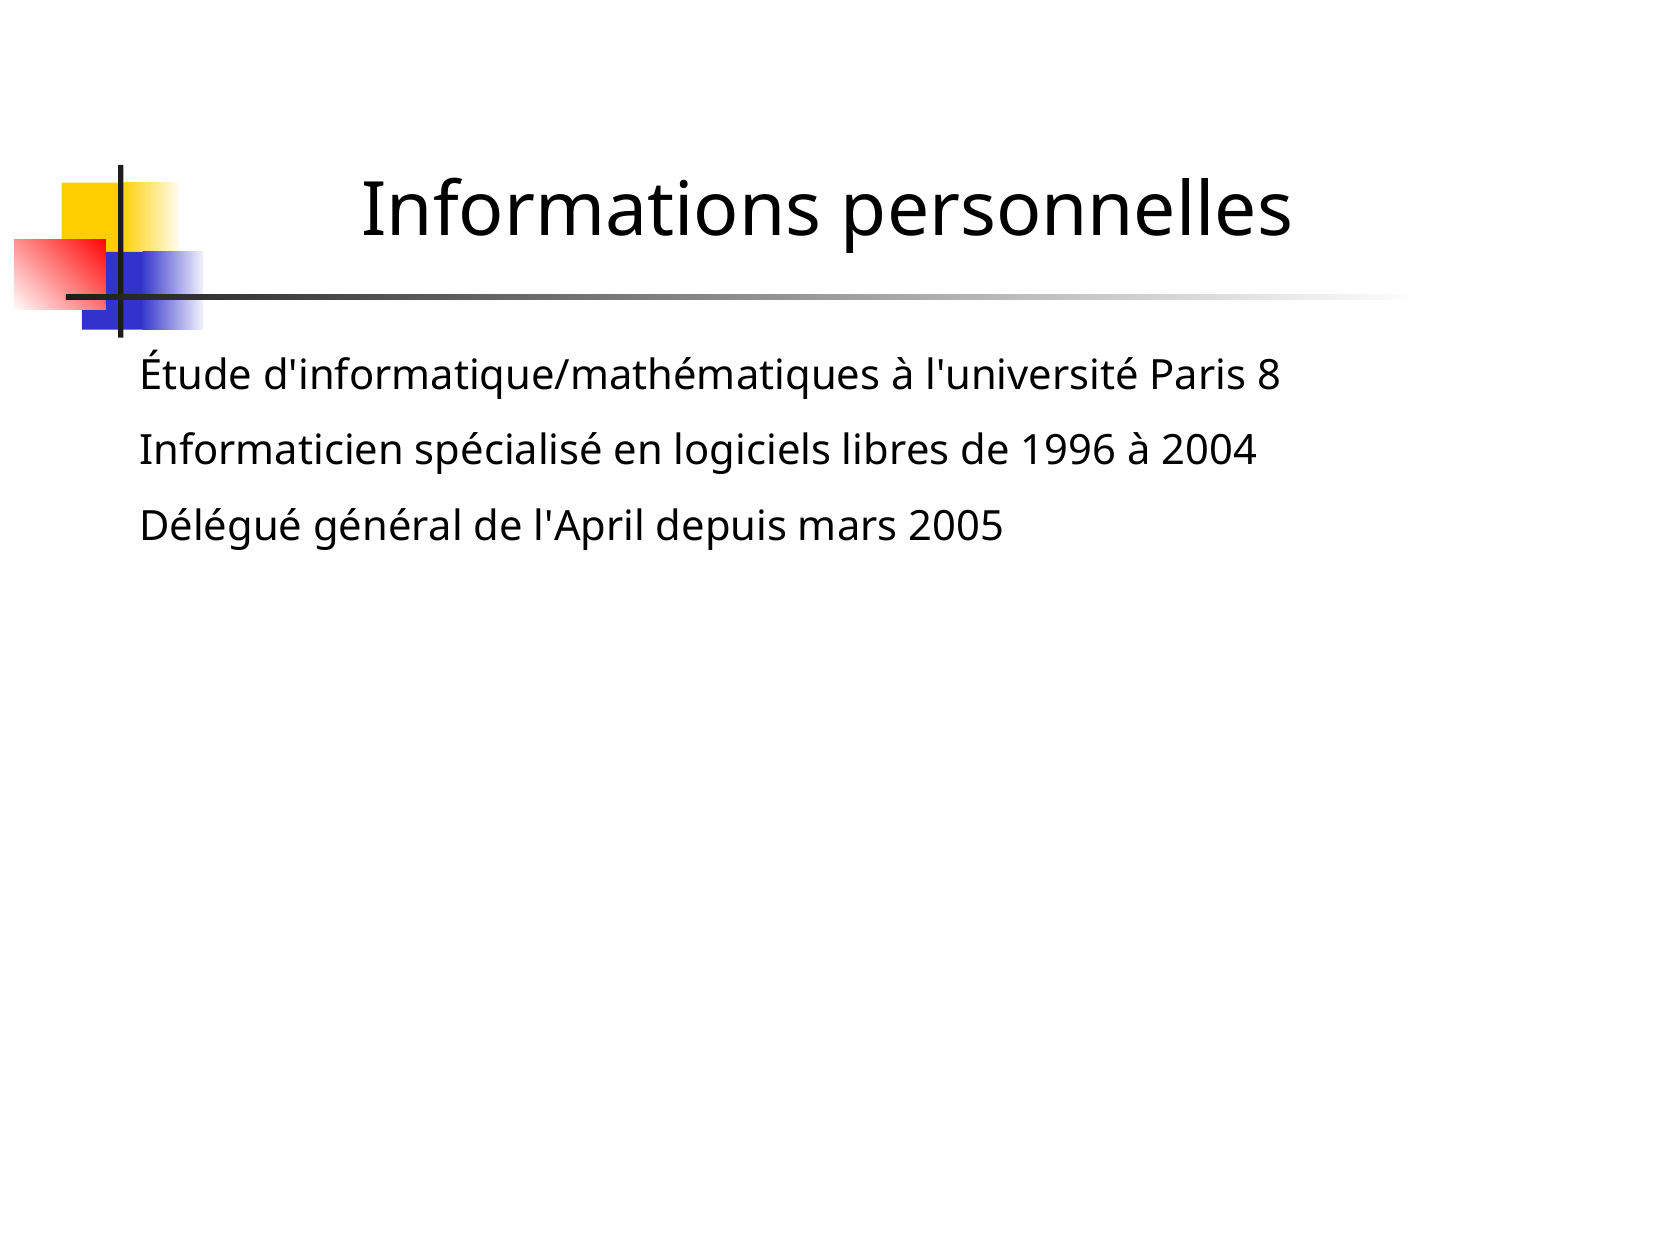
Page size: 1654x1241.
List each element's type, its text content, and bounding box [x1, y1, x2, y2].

title Informations personnelles [121, 102, 1534, 311]
list Étude d'informatique/mathématiques à l'université Paris 8 Informaticien spécialisé en logiciels libres de 1996 à 2004 Délégué général de l'April depuis mars 2005 [121, 344, 1534, 1127]
